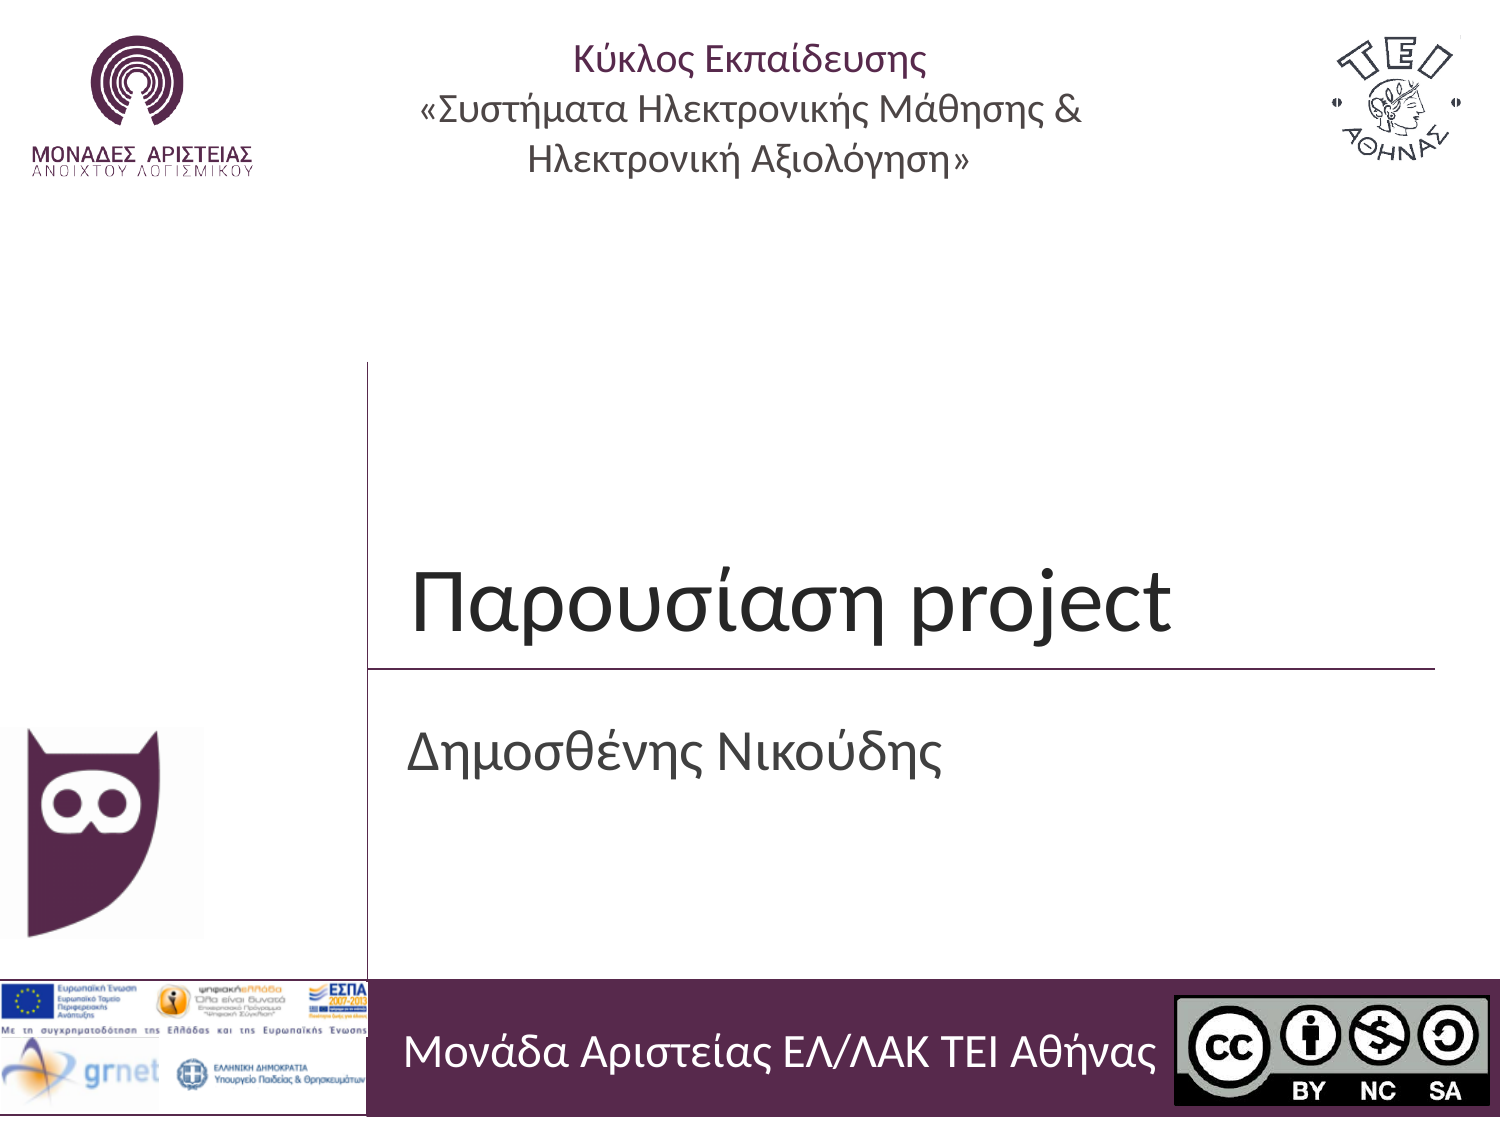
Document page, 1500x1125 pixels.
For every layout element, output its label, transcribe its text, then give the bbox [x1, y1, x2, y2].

text_box Δημοσθένης Νικούδης [392, 704, 1455, 963]
picture [1174, 995, 1490, 1106]
picture [1331, 35, 1461, 167]
picture [31, 36, 253, 177]
picture [0, 982, 368, 1113]
text_box Κύκλος Εκπαίδευσης «Συστήματα Ηλεκτρονικής Μάθησης & Ηλεκτρονική Αξιολόγηση» [280, 22, 1220, 190]
picture [0, 727, 204, 939]
title Παρουσίαση project [395, 357, 1459, 658]
picture [175, 1057, 366, 1092]
subtitle Μονάδα Αριστείας ΕΛ/ΛΑΚ ΤΕΙ Αθήνας [387, 992, 1488, 1105]
